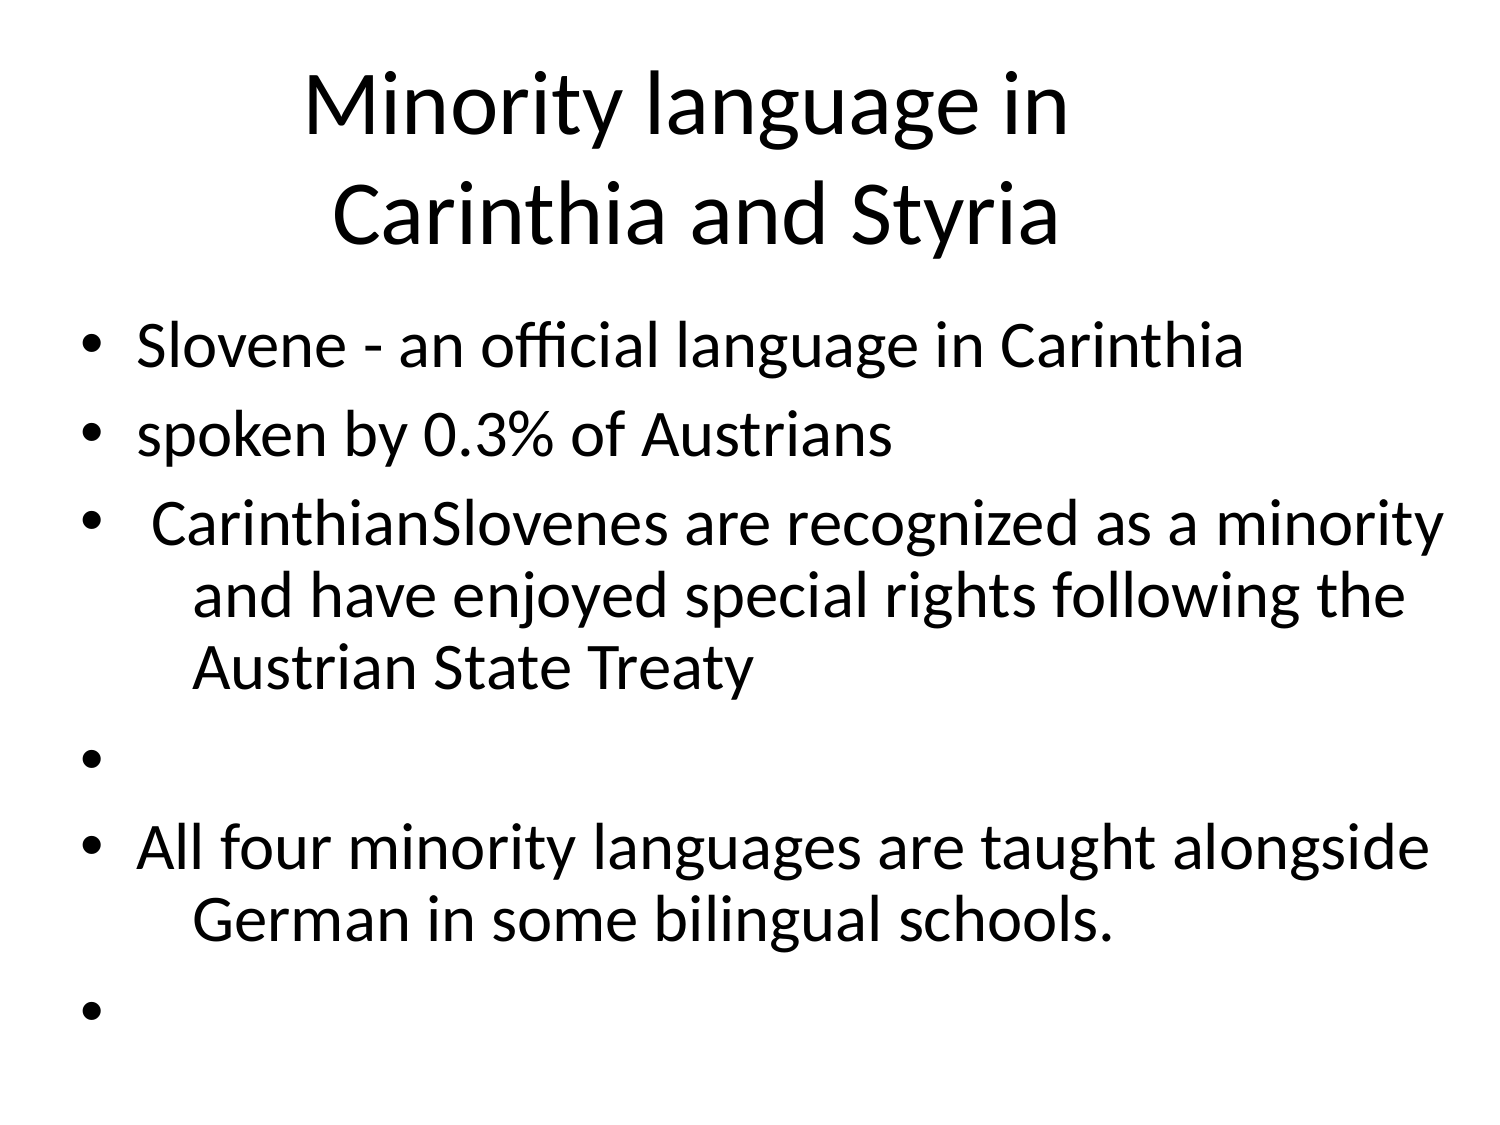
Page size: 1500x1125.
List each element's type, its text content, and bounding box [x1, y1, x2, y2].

list Slovene - an official language in Carinthia spoken by 0.3% of Austrians Carinthian Slovenes are recognized as a minority and have enjoyed special rights following the Austrian State Treaty All four minority languages are taught alongside German in some bilingual schools. [64, 302, 1471, 1106]
title Minority language in Carinthia and Styria [0, 0, 1396, 305]
